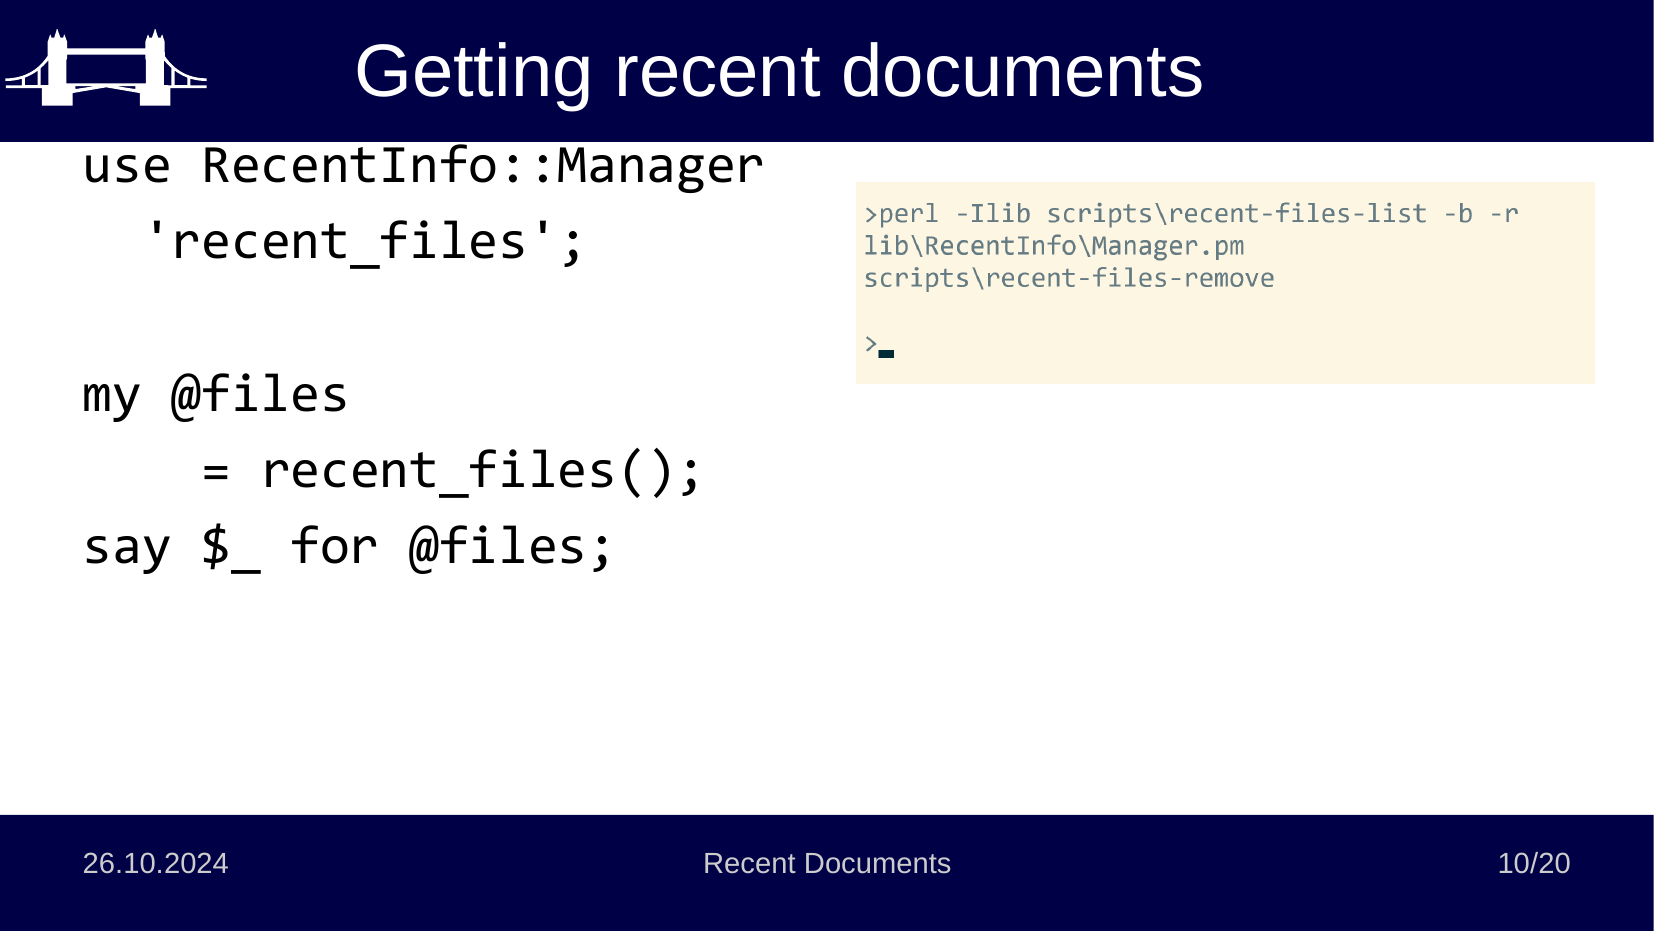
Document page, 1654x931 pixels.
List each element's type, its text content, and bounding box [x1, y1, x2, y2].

title Getting recent documents [354, 5, 1654, 136]
list use RecentInfo::Manager 'recent_files'; my @files = recent_files(); say $_ for @files; [82, 141, 809, 815]
picture [856, 182, 1595, 384]
